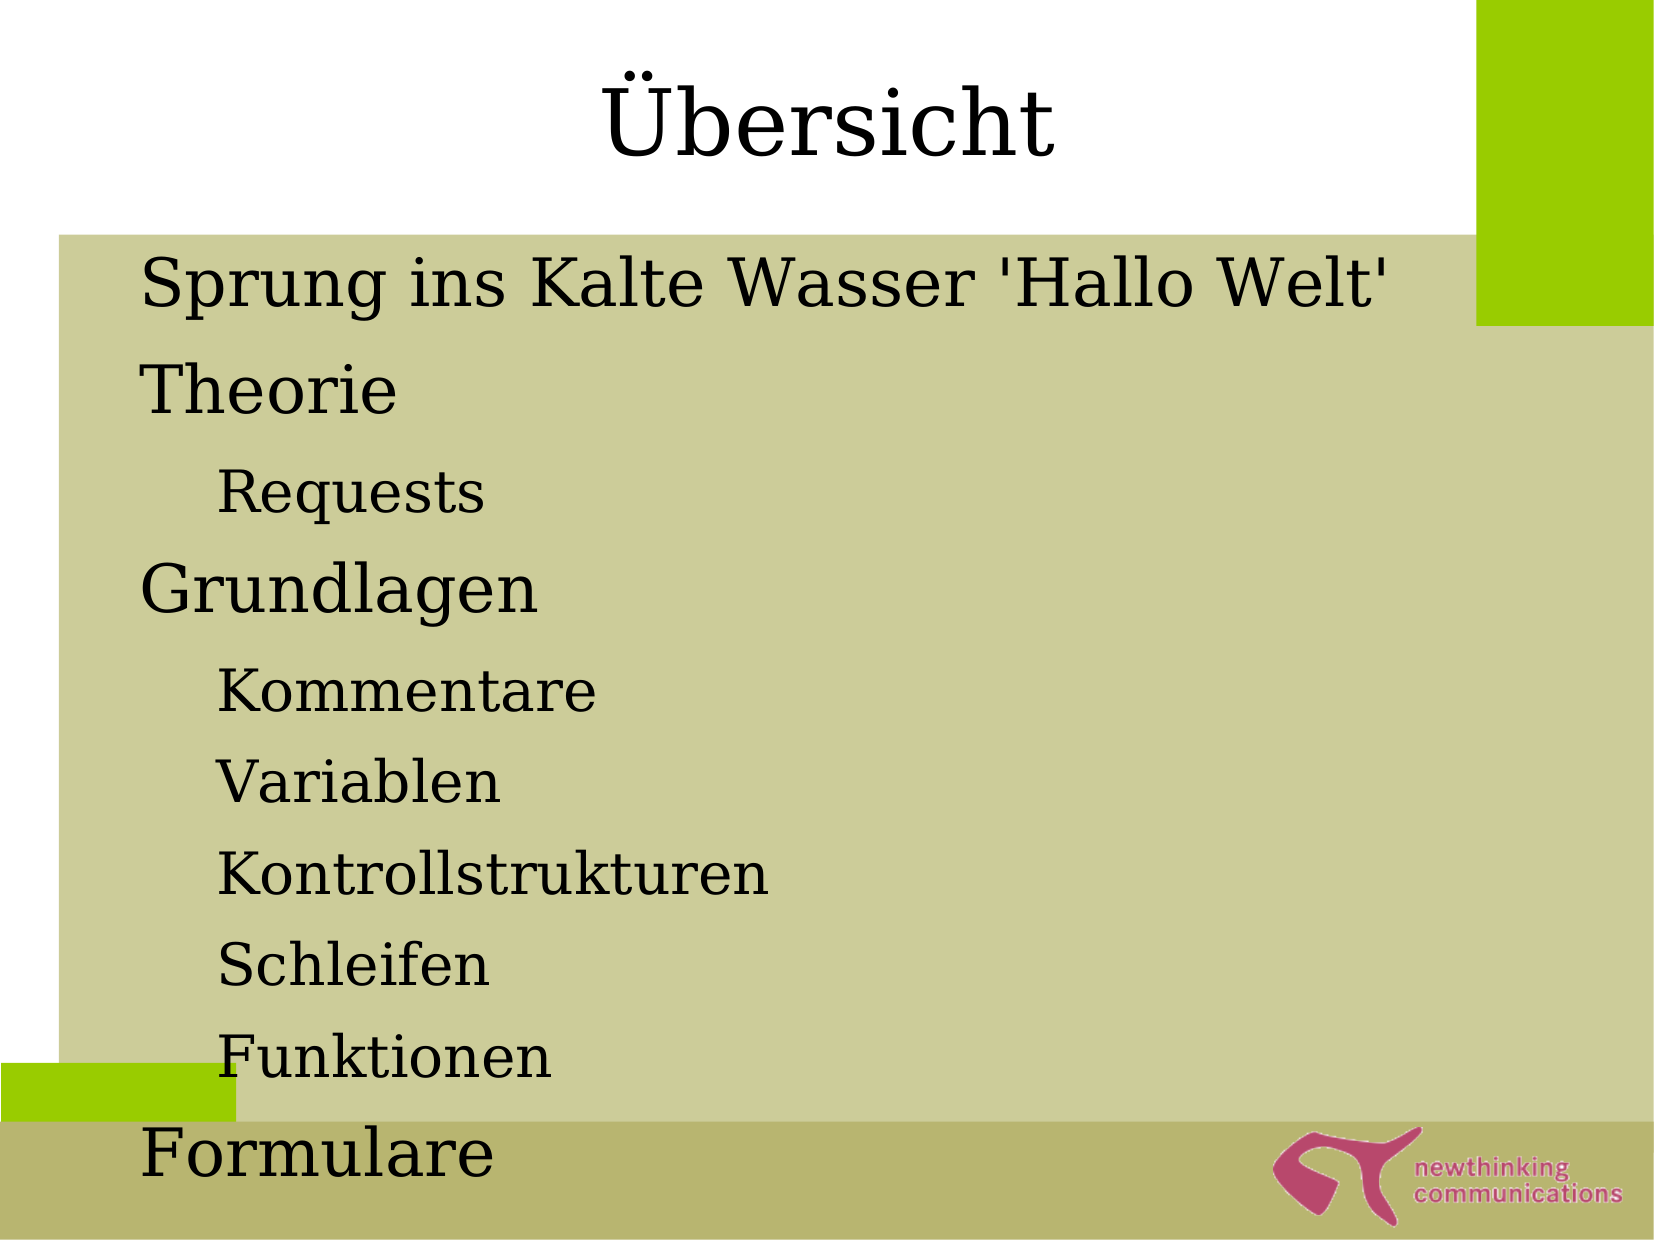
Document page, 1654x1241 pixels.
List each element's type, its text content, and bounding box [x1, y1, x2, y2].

picture [1273, 1127, 1641, 1241]
list Sprung ins Kalte Wasser 'Hallo Welt' Theorie Requests Grundlagen Kommentare Variablen Kontrollstrukturen Schleifen Funktionen Formulare [121, 244, 1534, 1193]
title Übersicht [121, 20, 1534, 228]
